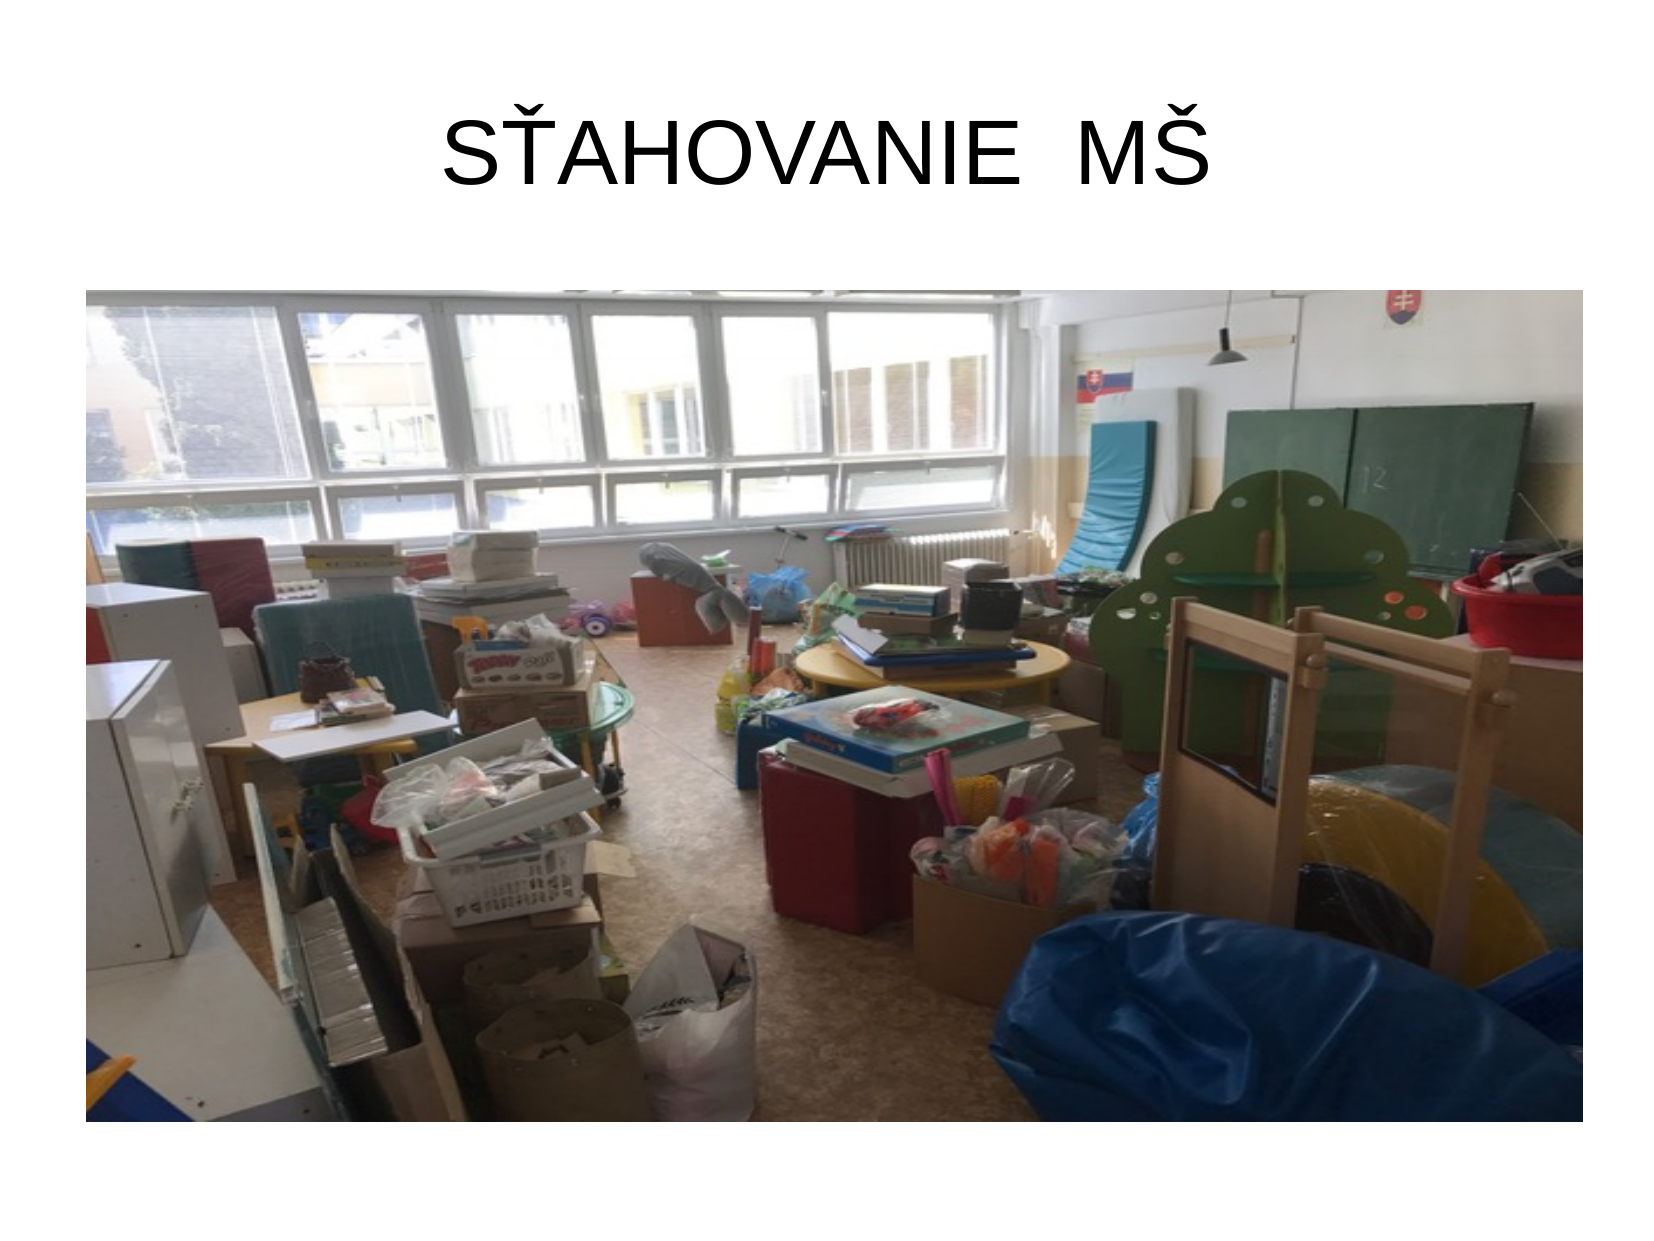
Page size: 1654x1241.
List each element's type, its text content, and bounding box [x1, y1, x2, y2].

title SŤAHOVANIE MŠ [82, 49, 1571, 257]
picture [86, 290, 1583, 1123]
